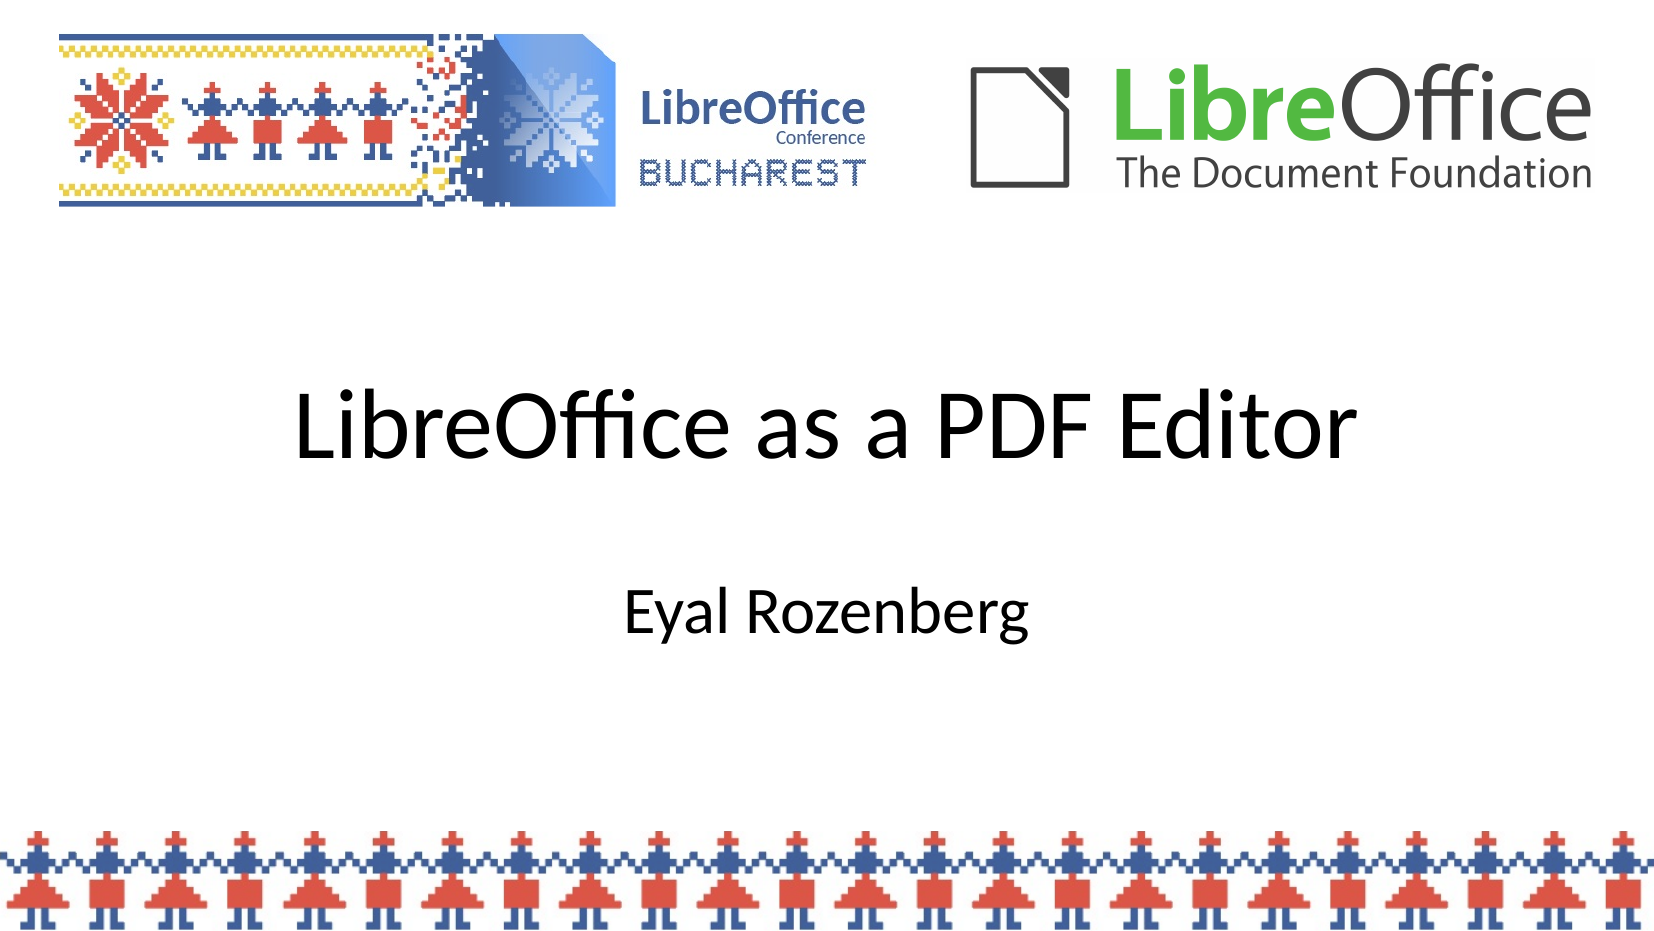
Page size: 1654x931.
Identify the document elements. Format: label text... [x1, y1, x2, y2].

subtitle LibreOffice as a PDF Editor Eyal Rozenberg [29, 236, 1625, 798]
